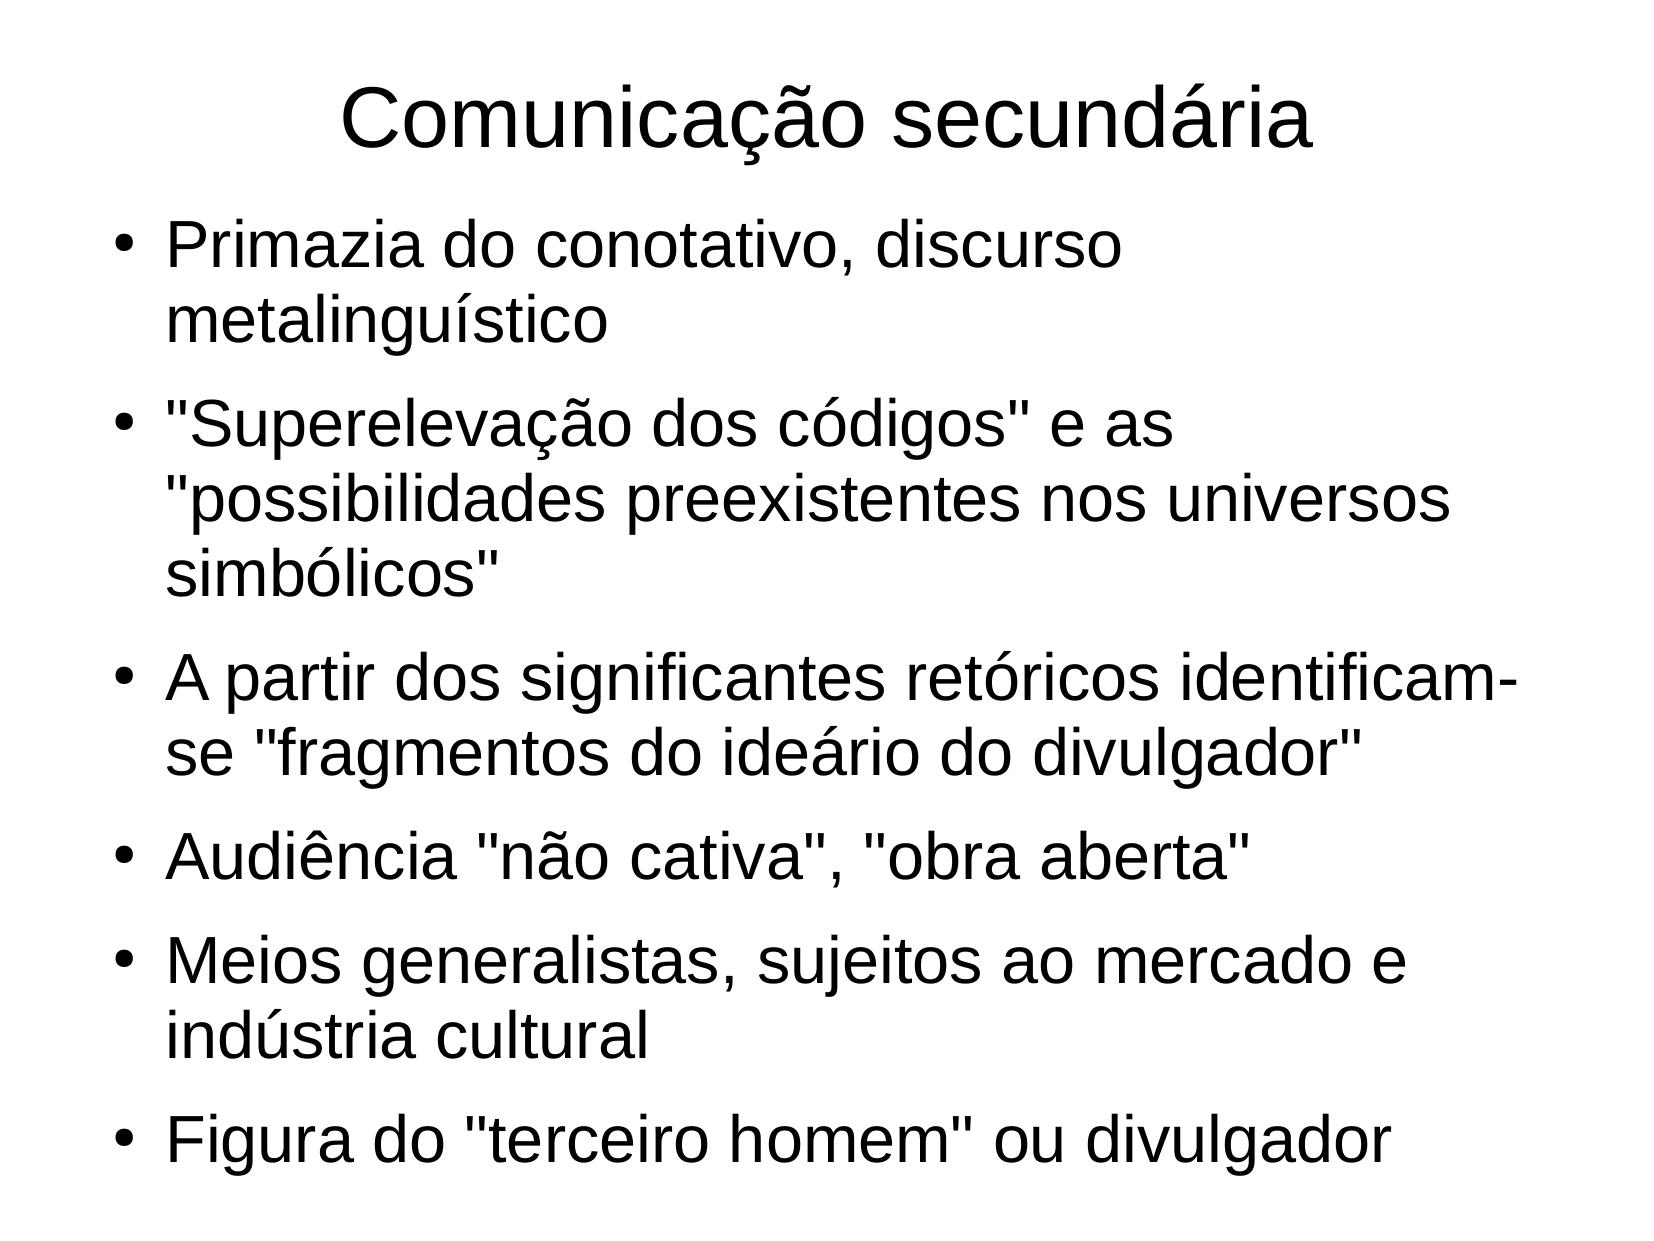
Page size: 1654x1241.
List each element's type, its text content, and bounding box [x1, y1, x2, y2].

list Primazia do conotativo, discurso metalinguístico "Superelevação dos códigos" e as "possibilidades preexistentes nos universos simbólicos" A partir dos significantes retóricos identificam-se "fragmentos do ideário do divulgador" Audiência "não cativa", "obra aberta" Meios generalistas, sujeitos ao mercado e indústria cultural Figura do "terceiro homem" ou divulgador [94, 207, 1583, 1177]
title Comunicação secundária [82, 13, 1571, 222]
